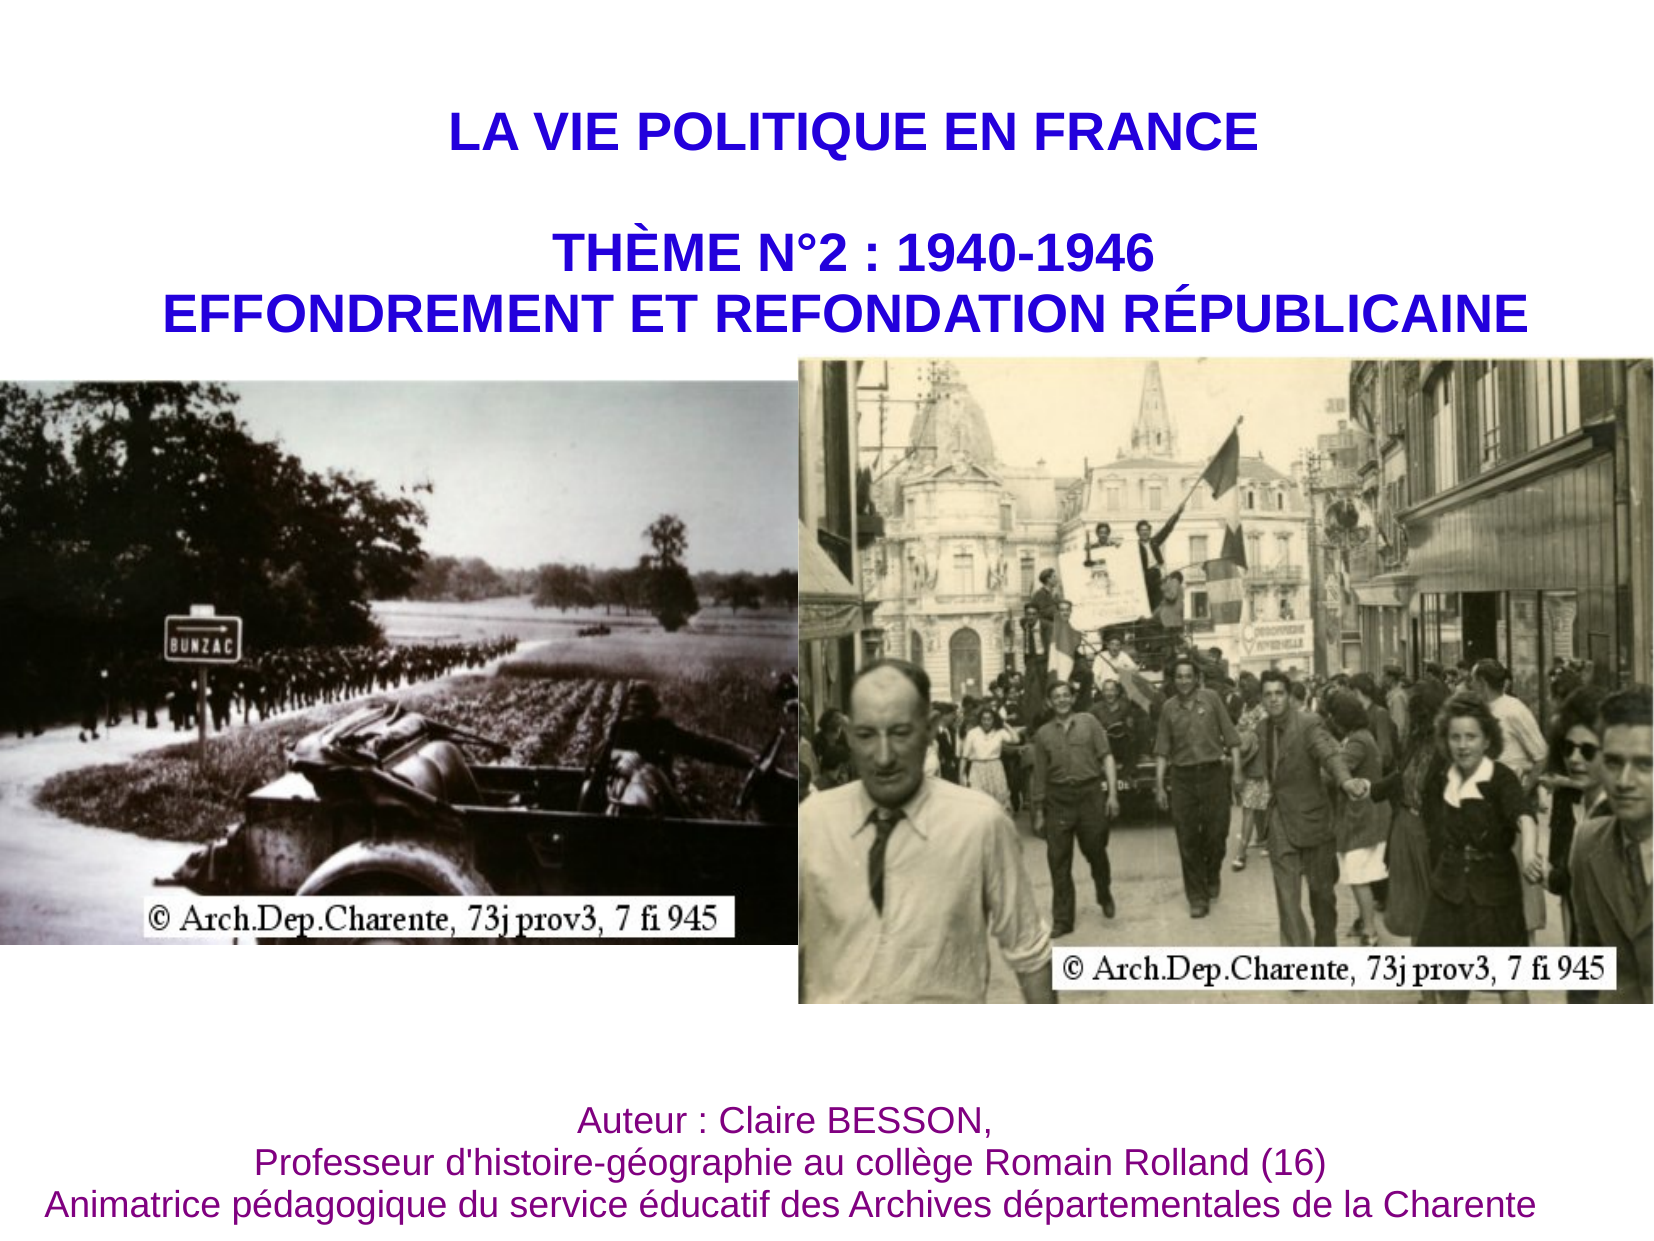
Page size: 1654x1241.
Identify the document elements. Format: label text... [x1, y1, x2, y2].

text_box LA VIE POLITIQUE EN FRANCE THÈME N°2 : 1940-1946 EFFONDREMENT ET REFONDATION RÉPUBLICAINE [147, 94, 1562, 358]
picture [0, 354, 1654, 1004]
text_box Auteur : Claire BESSON, Professeur d'histoire-géographie au collège Romain Rolland (16) Animatrice pédagogique du service éducatif des Archives départementales de la Charente [29, 1092, 1595, 1234]
